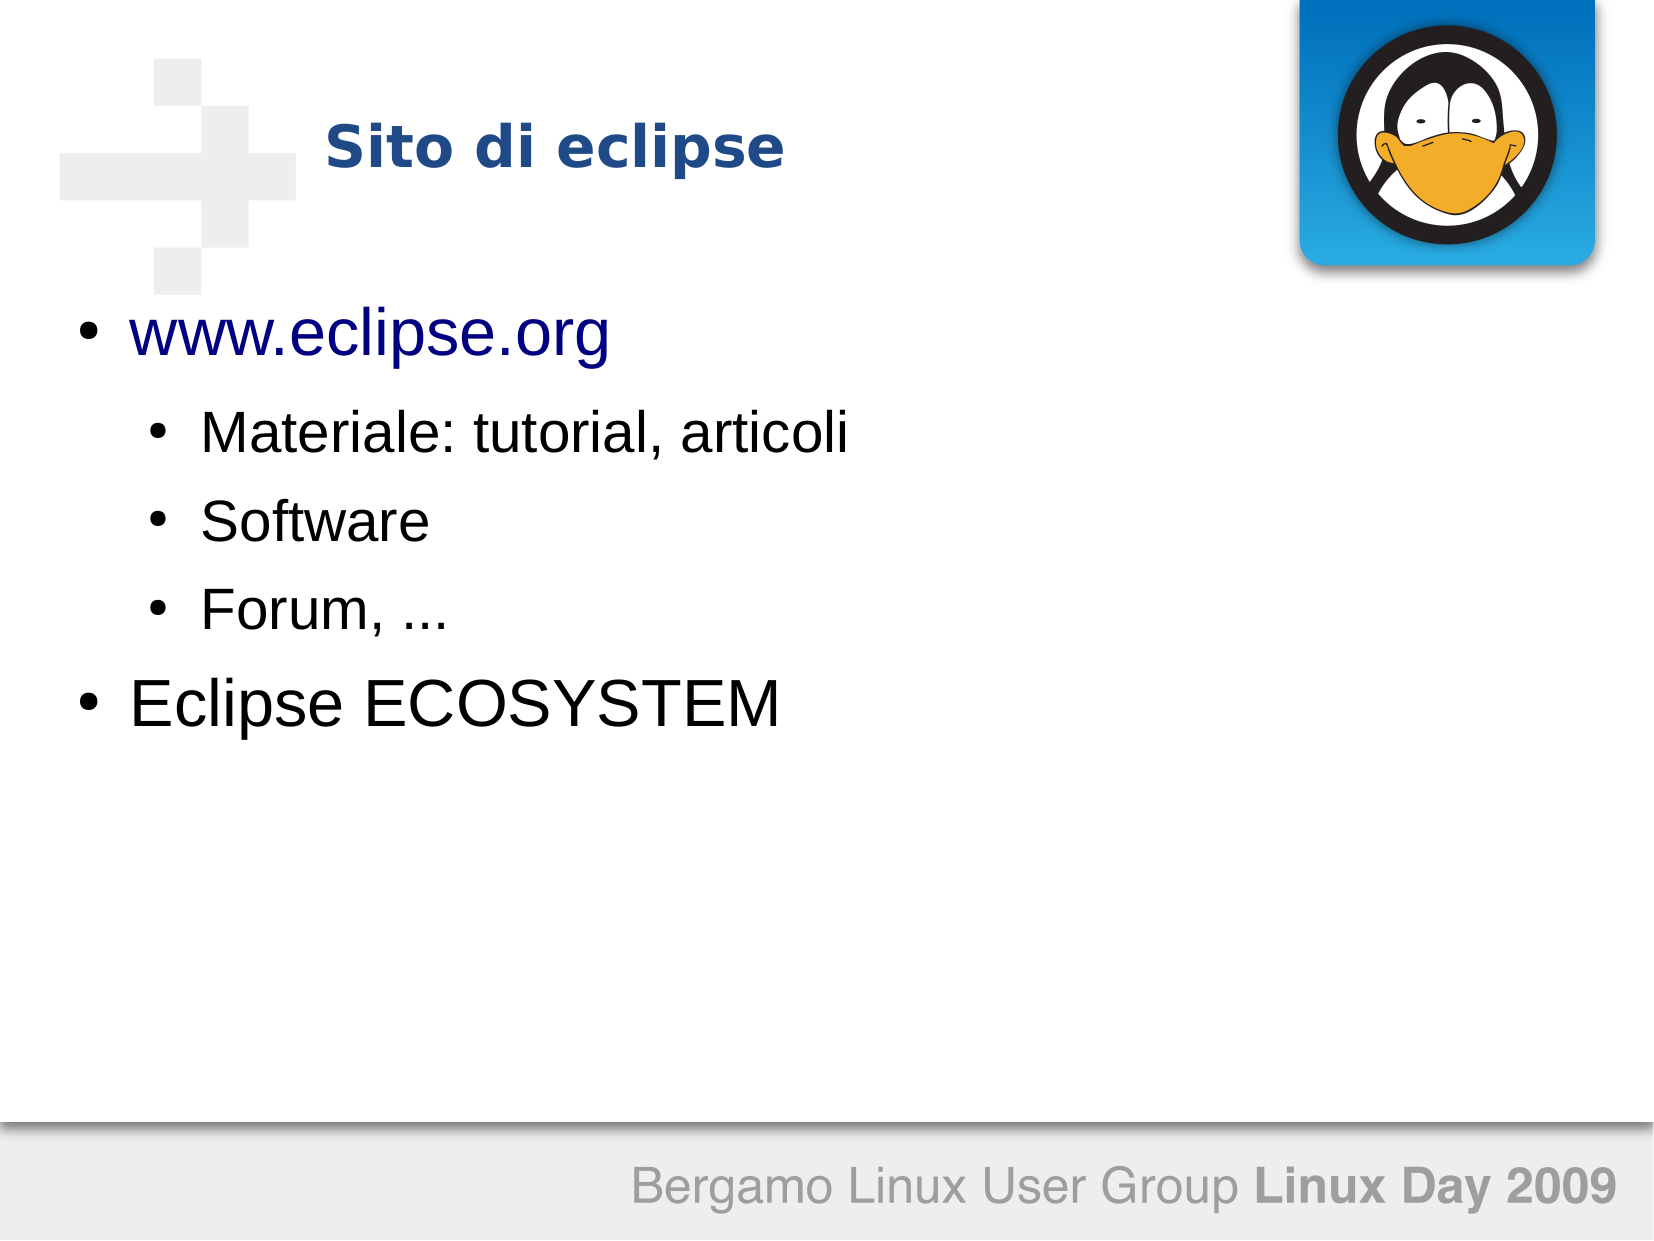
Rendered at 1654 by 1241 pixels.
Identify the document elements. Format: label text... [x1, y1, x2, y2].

title Sito di eclipse [324, 66, 1247, 229]
list www.eclipse.org Materiale: tutorial, articoli Software Forum, ... Eclipse ECOSYSTEM [59, 295, 1595, 1078]
picture [0, 0, 1654, 1240]
